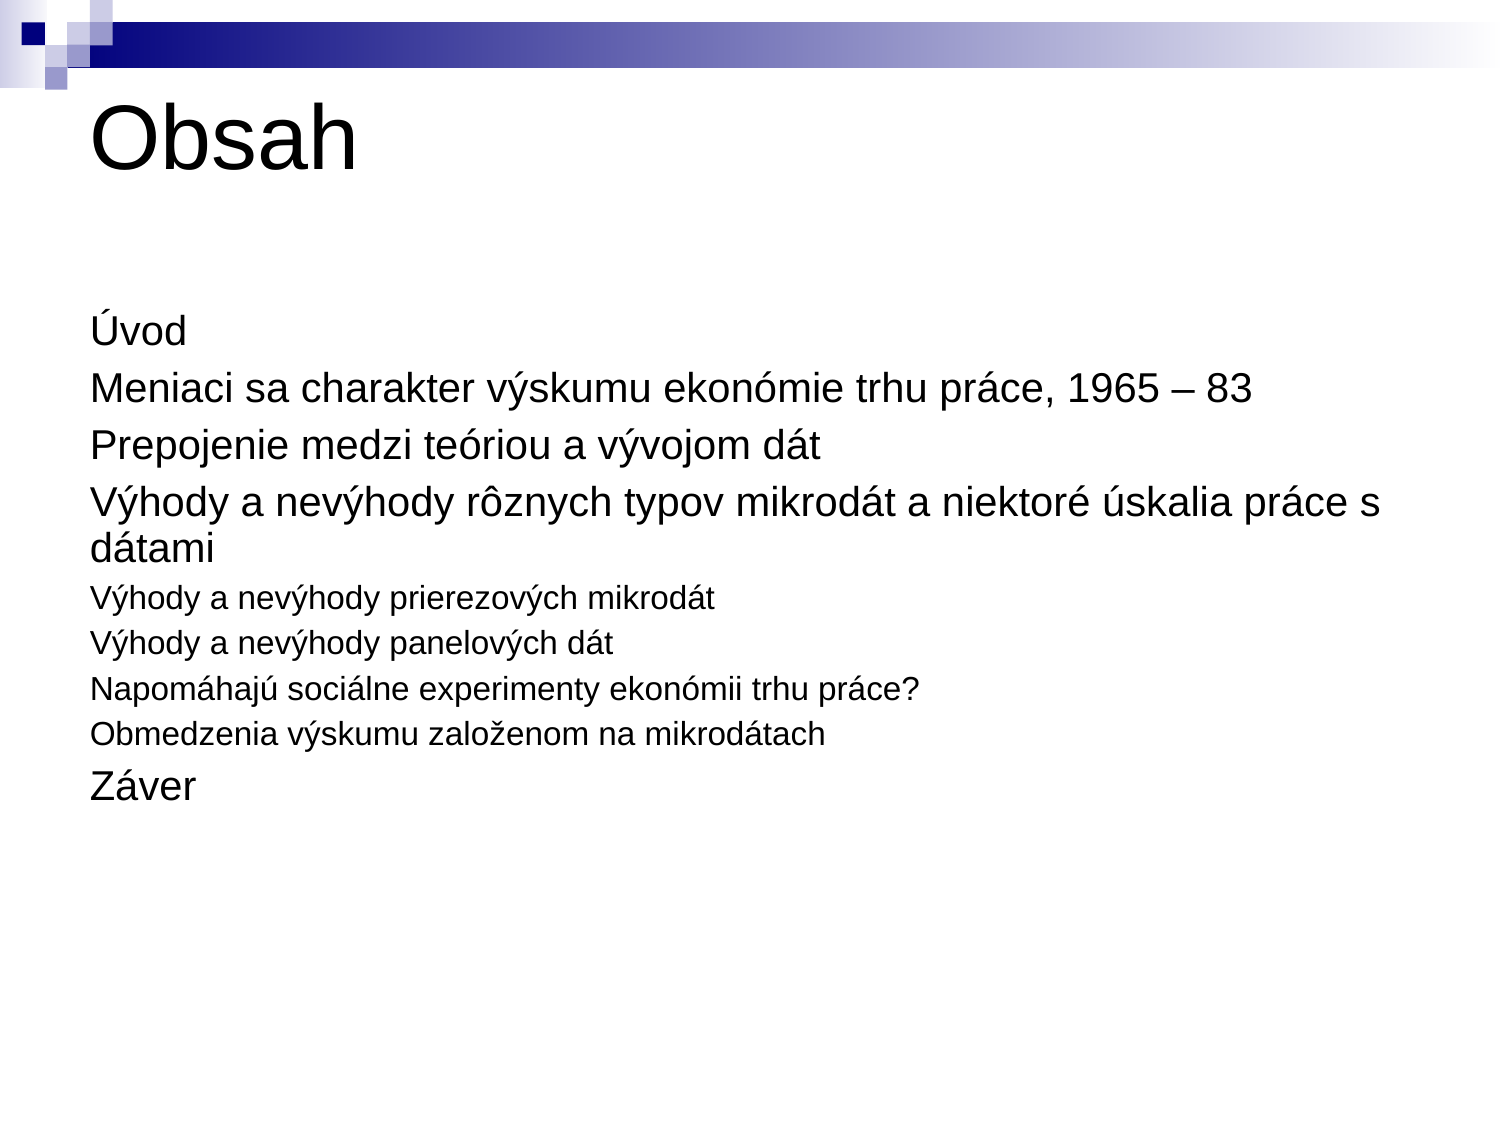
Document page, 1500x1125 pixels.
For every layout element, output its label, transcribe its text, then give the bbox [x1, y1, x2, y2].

title Obsah [75, 74, 1426, 201]
list Úvod Meniaci sa charakter výskumu ekonómie trhu práce, 1965 – 83 Prepojenie medzi teóriou a vývojom dát Výhody a nevýhody rôznych typov mikrodát a niektoré úskalia práce s dátami Výhody a nevýhody prierezových mikrodát Výhody a nevýhody panelových dát Napomáhajú sociálne experimenty ekonómii trhu práce? Obmedzenia výskumu založenom na mikrodátach Záver [75, 299, 1426, 1063]
